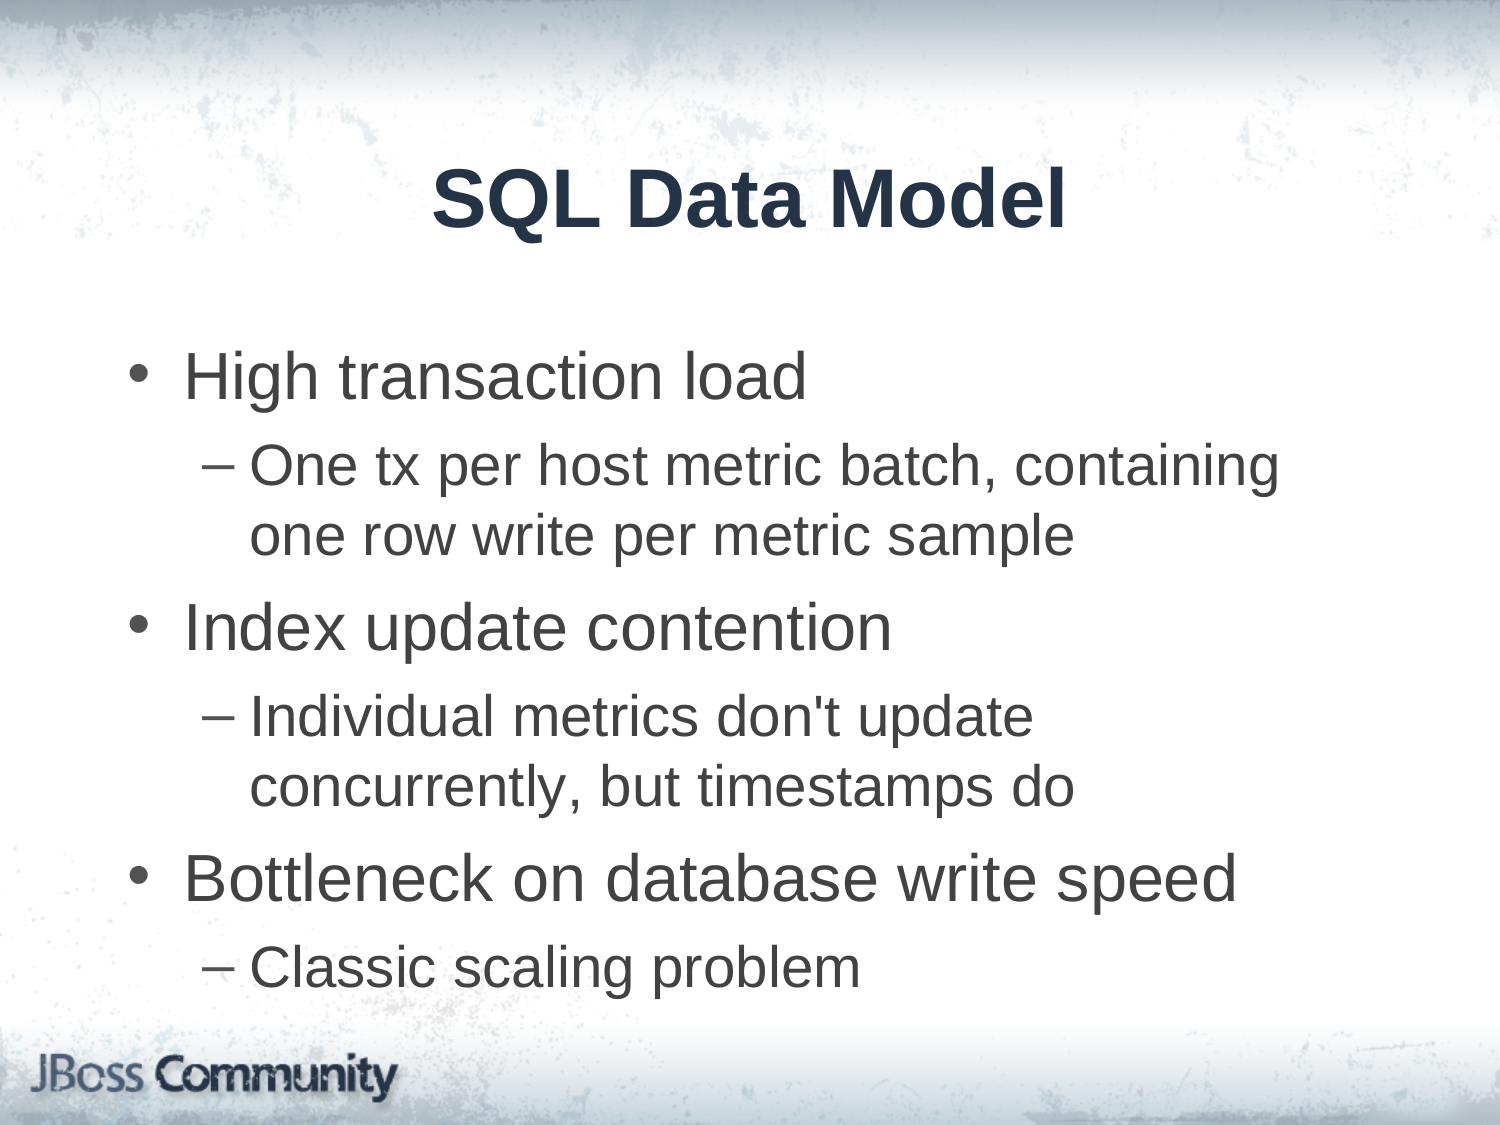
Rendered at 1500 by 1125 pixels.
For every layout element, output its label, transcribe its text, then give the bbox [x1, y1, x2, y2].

list High transaction load One tx per host metric batch, containing one row write per metric sample Index update contention Individual metrics don't update concurrently, but timestamps do Bottleneck on database write speed Classic scaling problem [112, 324, 1388, 1083]
picture [0, 0, 1500, 1125]
title SQL Data Model [112, 76, 1388, 312]
